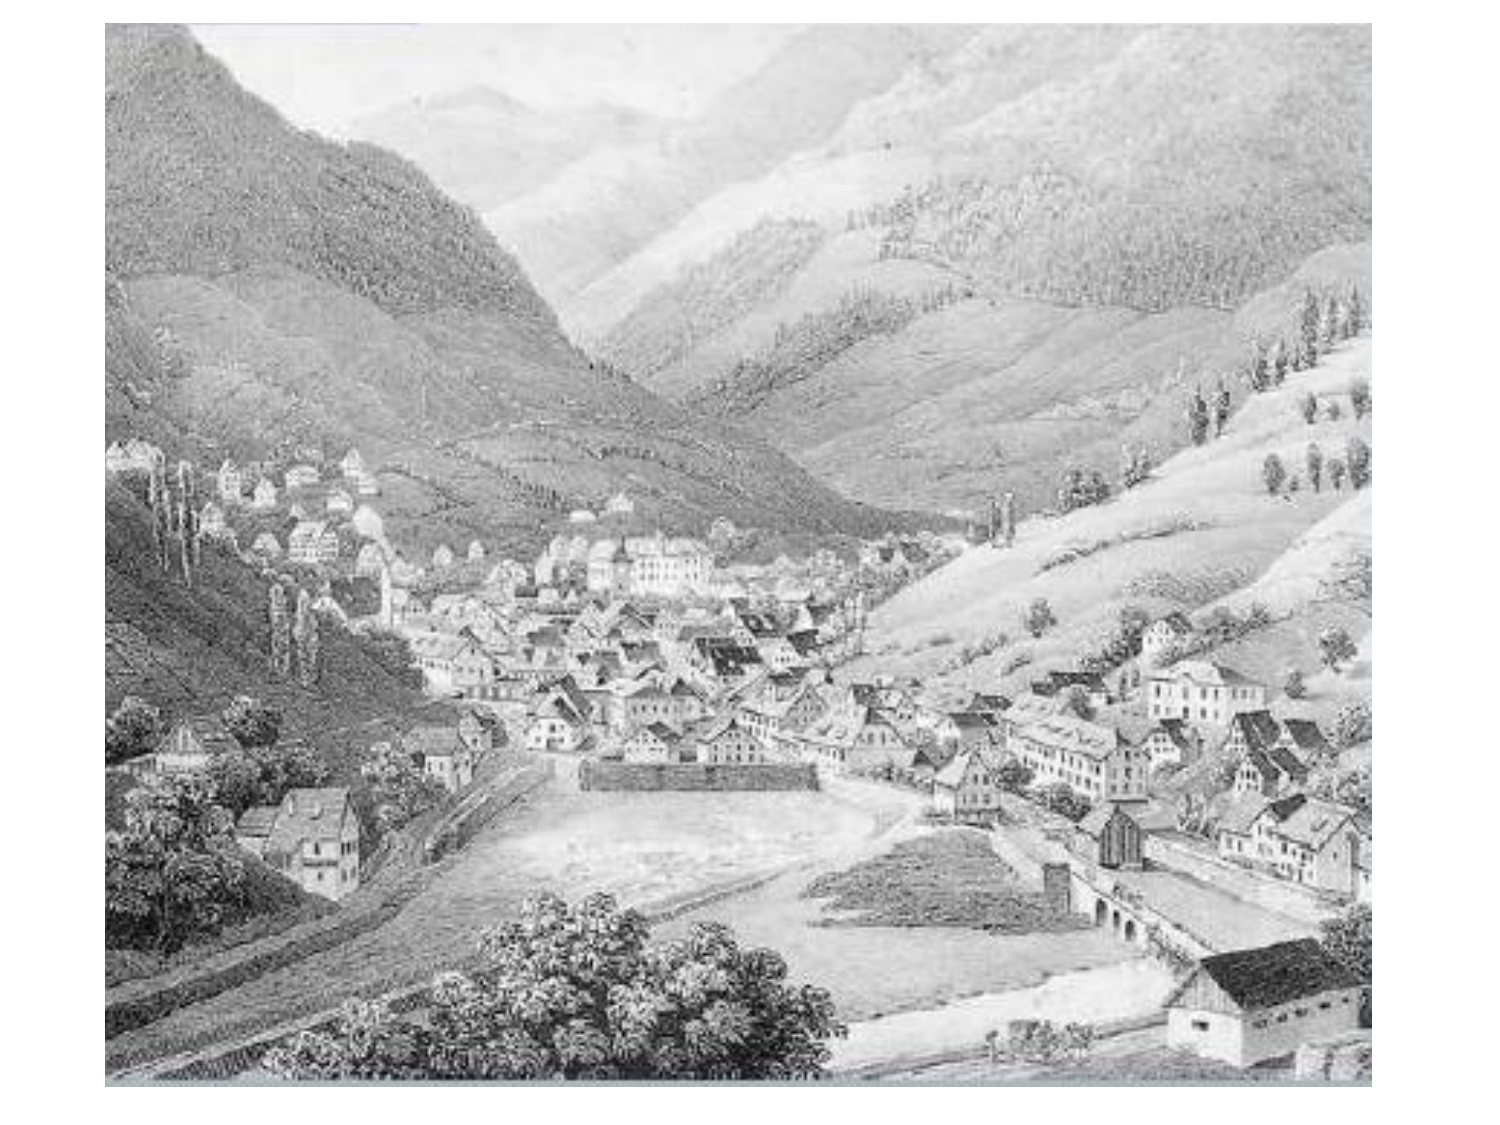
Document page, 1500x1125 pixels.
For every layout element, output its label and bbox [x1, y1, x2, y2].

picture [105, 23, 1372, 1087]
